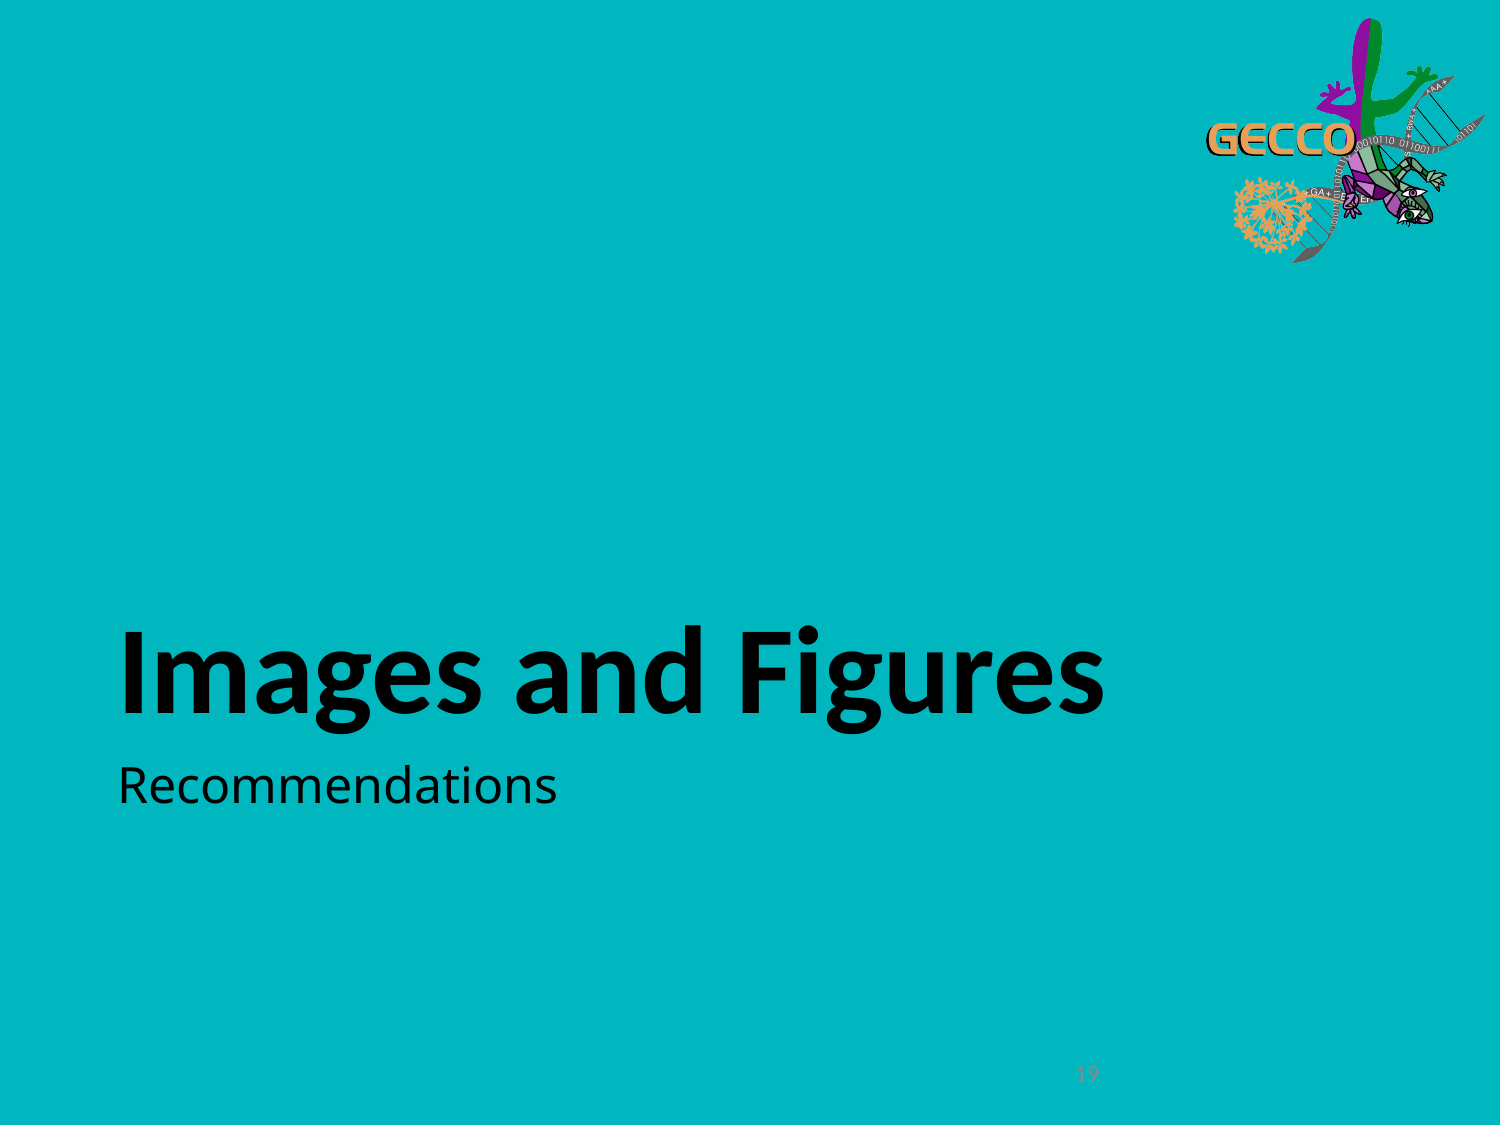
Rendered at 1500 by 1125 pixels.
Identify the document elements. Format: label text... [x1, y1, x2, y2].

list Recommendations [102, 752, 1397, 999]
text_box 19 [1059, 1042, 1397, 1103]
title Images and Figures [102, 280, 1397, 749]
